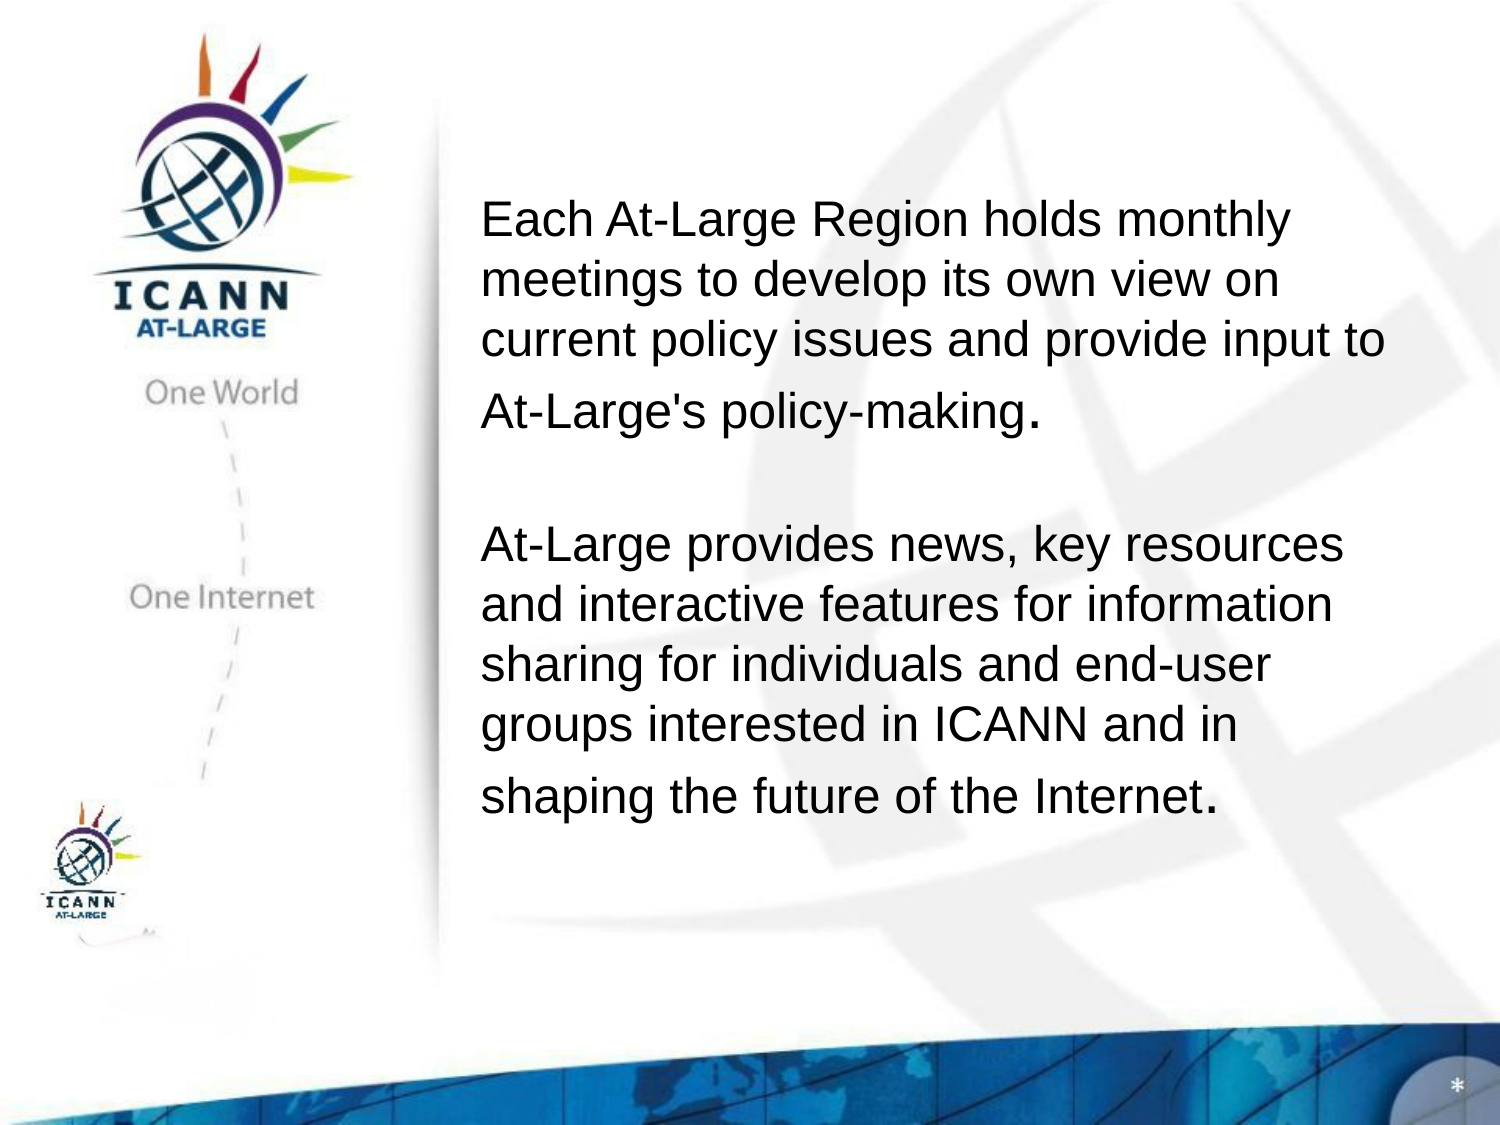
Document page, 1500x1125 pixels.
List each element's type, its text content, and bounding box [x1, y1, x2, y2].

picture [0, 0, 1500, 1125]
text_box Each At-Large Region holds monthly meetings to develop its own view on current policy issues and provide input to At-Large's policy-making. At-Large provides news, key resources and interactive features for information sharing for individuals and end-user groups interested in ICANN and in shaping the future of the Internet. [465, 61, 1415, 952]
